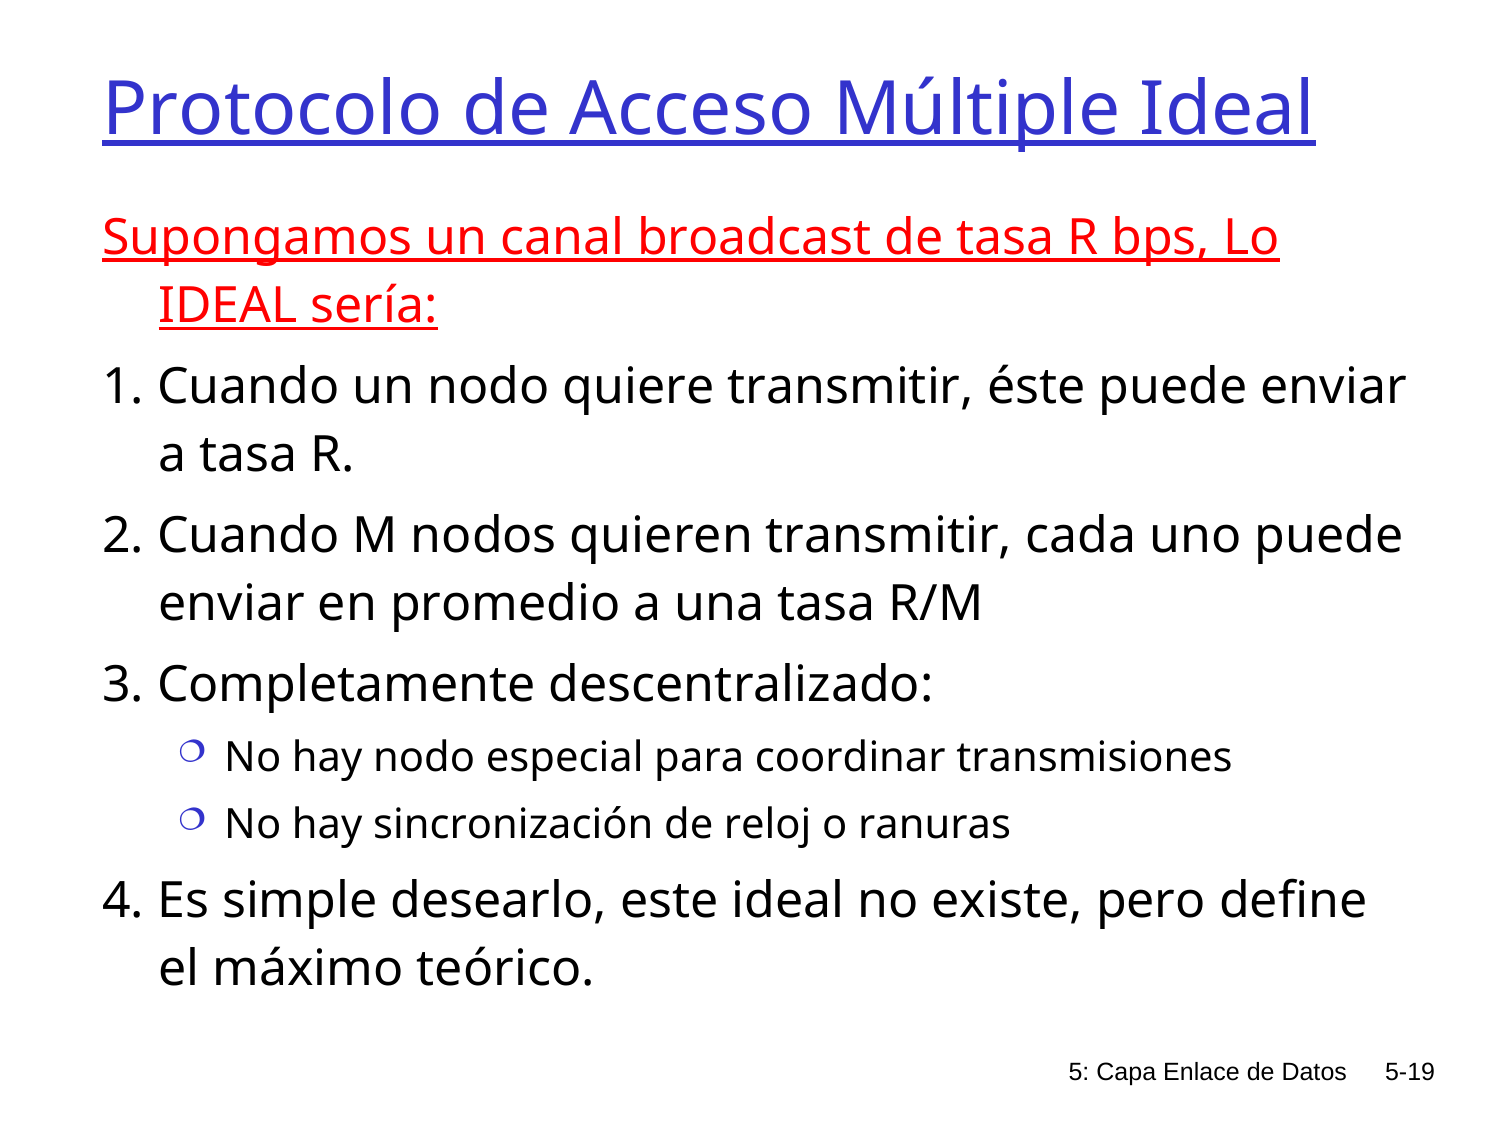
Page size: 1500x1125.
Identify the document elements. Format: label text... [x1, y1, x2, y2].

list Supongamos un canal broadcast de tasa R bps, Lo IDEAL sería: 1. Cuando un nodo quiere transmitir, éste puede enviar a tasa R. 2. Cuando M nodos quieren transmitir, cada uno puede enviar en promedio a una tasa R/M 3. Completamente descentralizado: No hay nodo especial para coordinar transmisiones No hay sincronización de reloj o ranuras 4. Es simple desearlo, este ideal no existe, pero define el máximo teórico. [87, 193, 1426, 1027]
title Protocolo de Acceso Múltiple Ideal [87, 15, 1426, 193]
